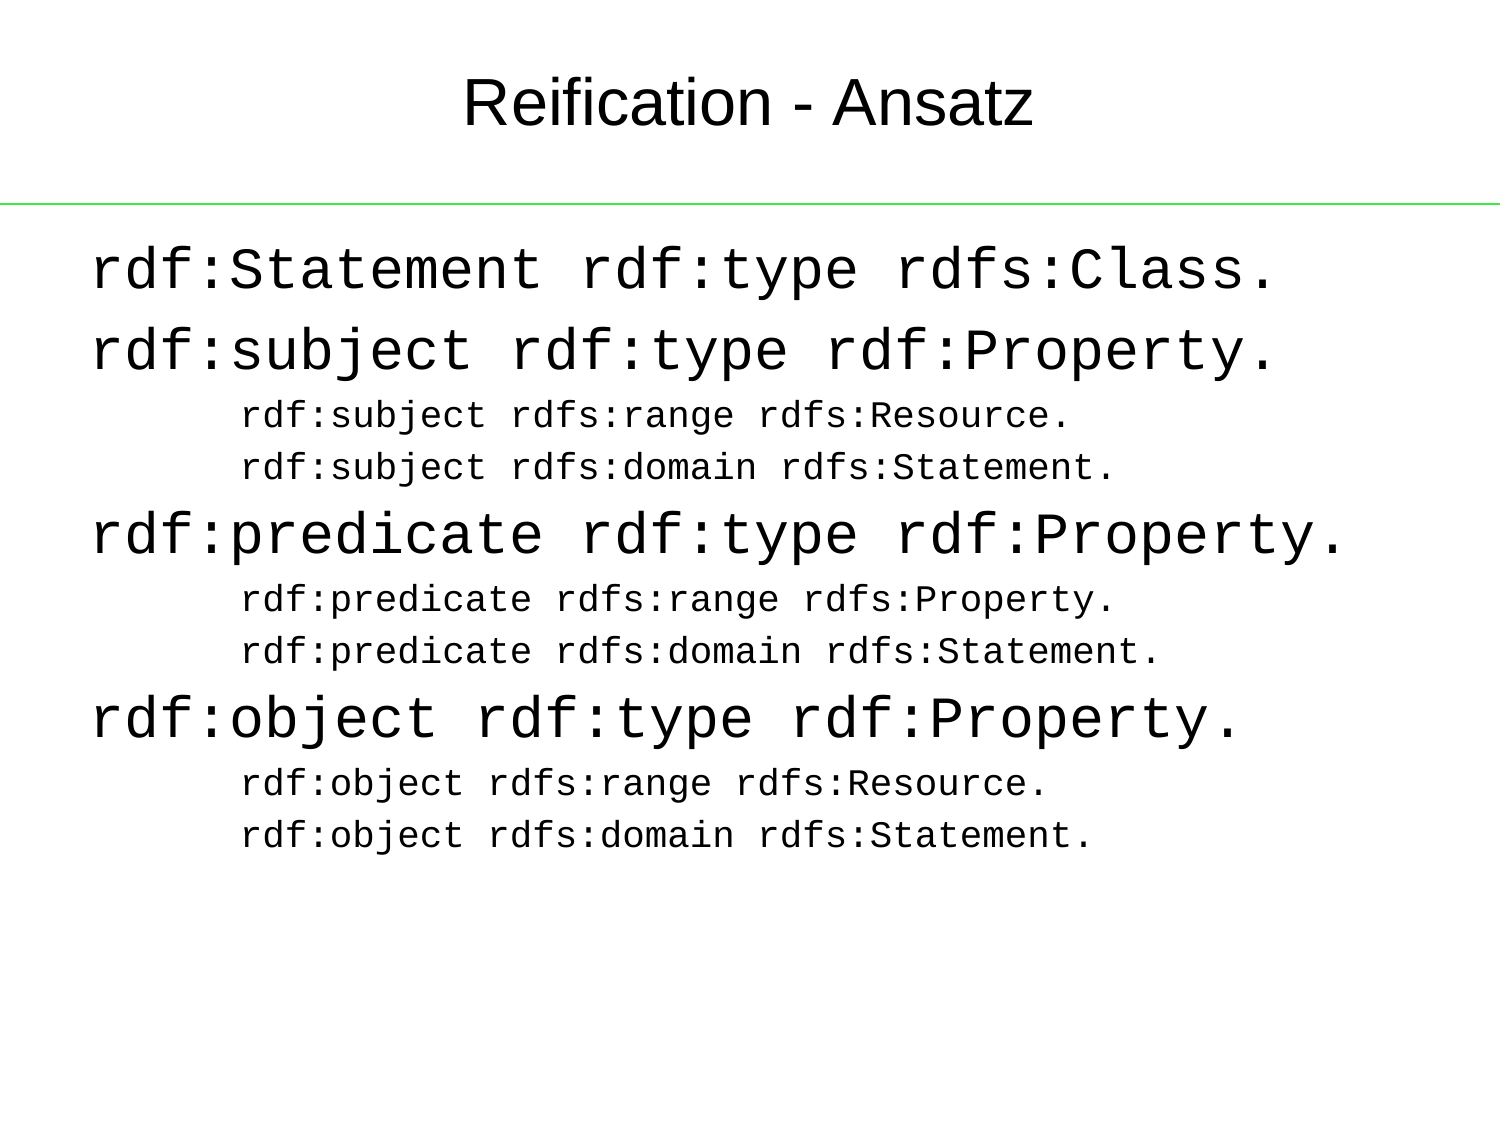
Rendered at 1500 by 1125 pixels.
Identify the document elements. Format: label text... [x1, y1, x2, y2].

title Reification - Ansatz [75, 49, 1426, 155]
list rdf:Statement rdf:type rdfs:Class. rdf:subject rdf:type rdf:Property. rdf:subject rdfs:range rdfs:Resource. rdf:subject rdfs:domain rdfs:Statement. rdf:predicate rdf:type rdf:Property. rdf:predicate rdfs:range rdfs:Property. rdf:predicate rdfs:domain rdfs:Statement. rdf:object rdf:type rdf:Property. rdf:object rdfs:range rdfs:Resource. rdf:object rdfs:domain rdfs:Statement. [75, 232, 1426, 1000]
